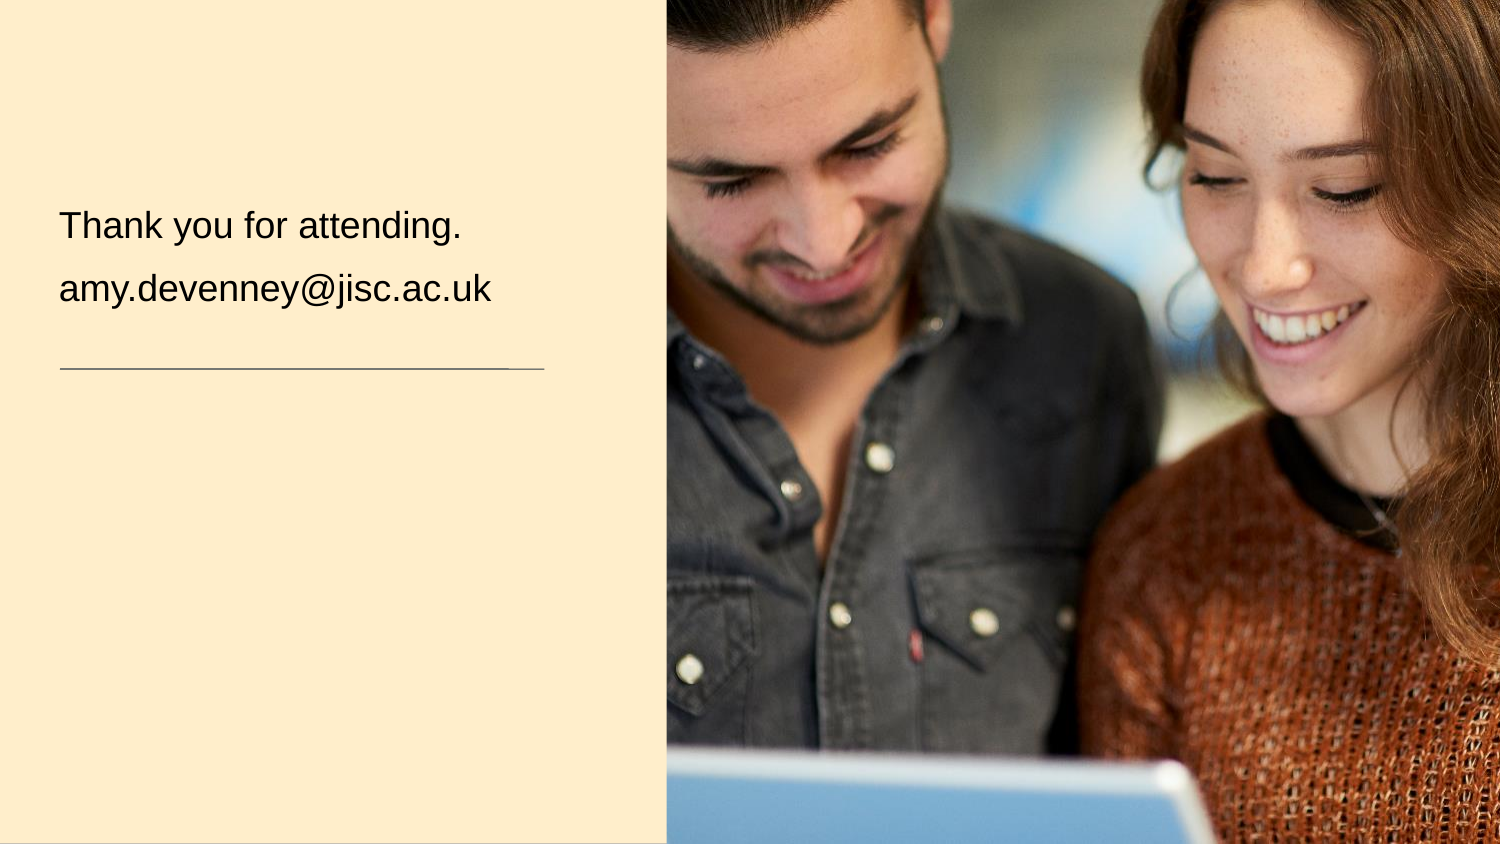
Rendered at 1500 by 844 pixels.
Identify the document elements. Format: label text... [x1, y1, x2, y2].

list Thank you for attending. [58, 206, 567, 249]
picture [666, 0, 1500, 844]
list amy.devenney@jisc.ac.uk [58, 268, 567, 311]
